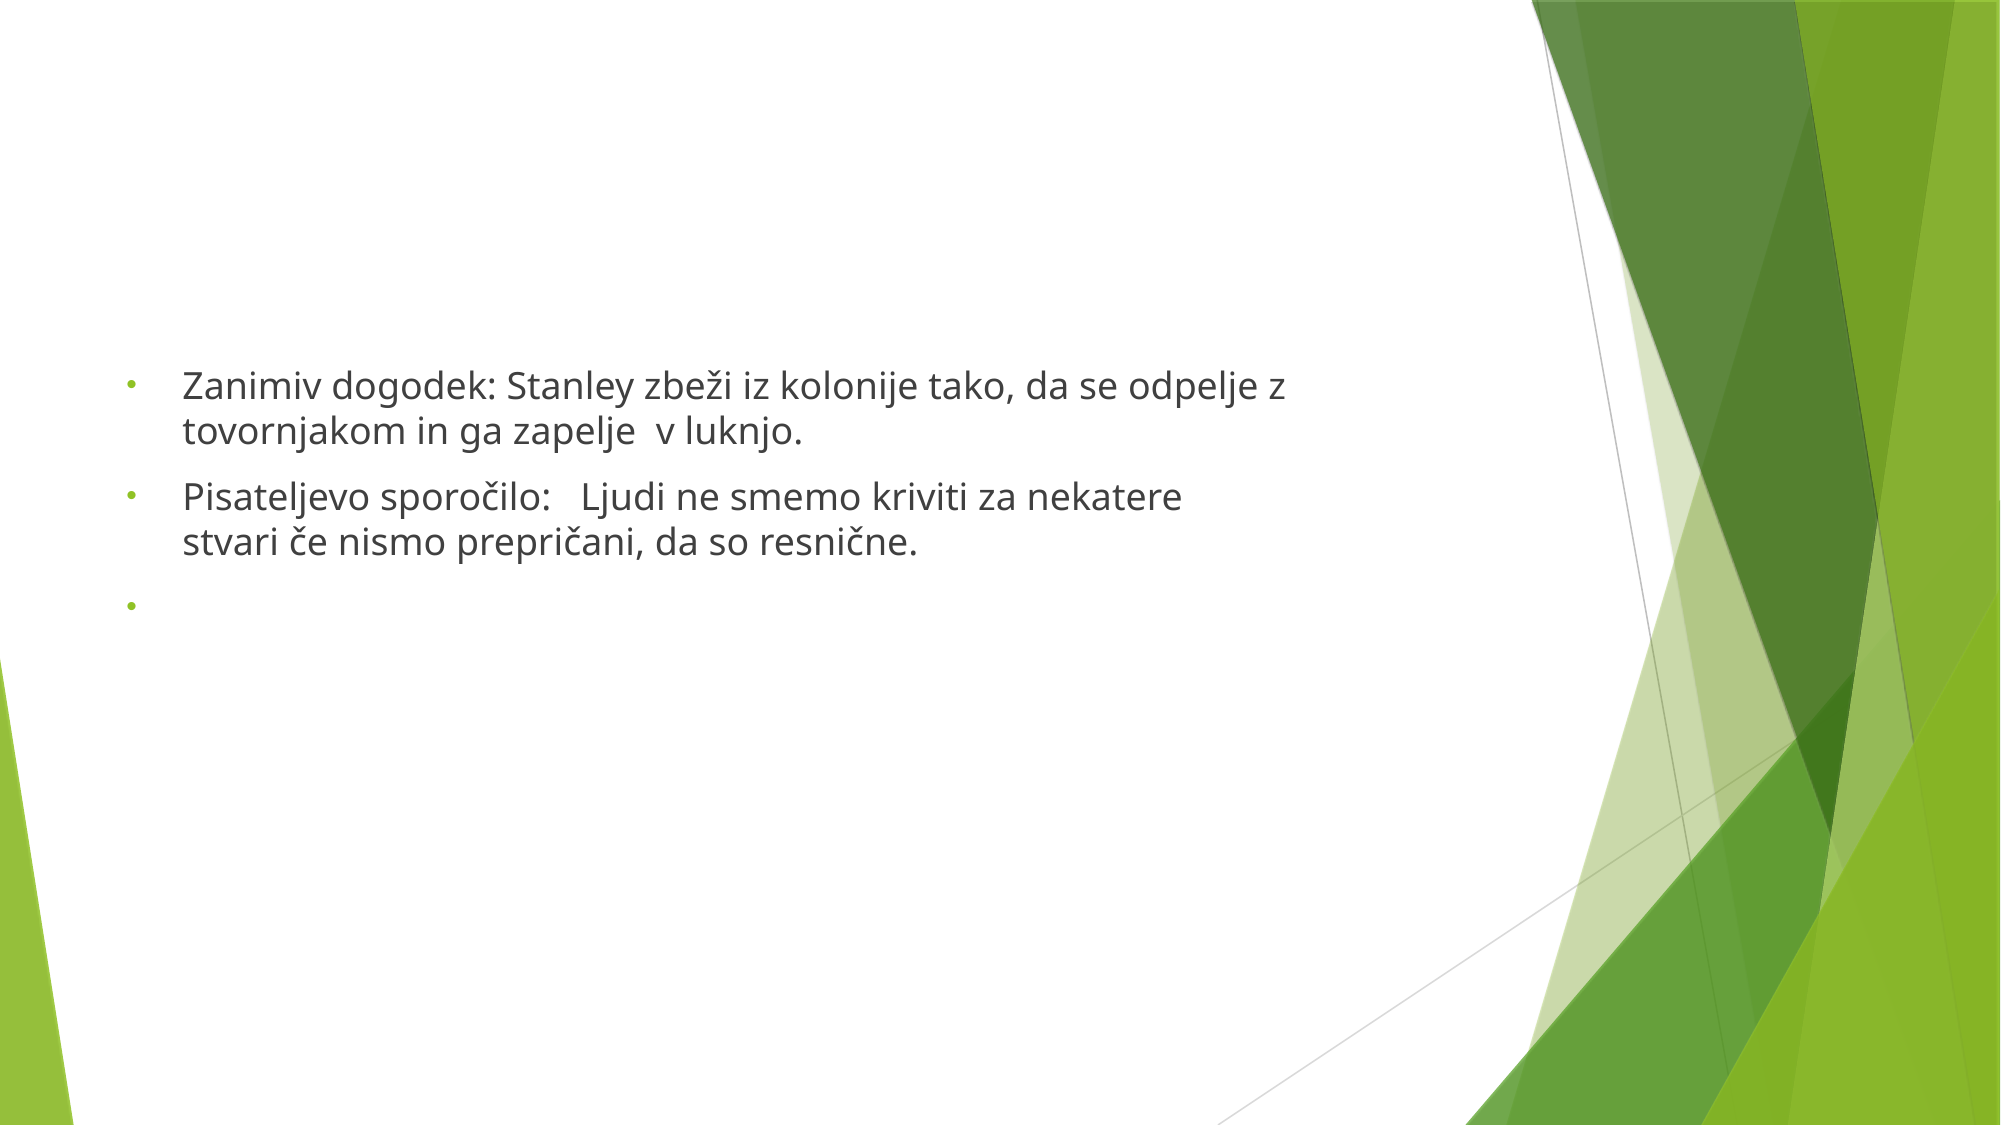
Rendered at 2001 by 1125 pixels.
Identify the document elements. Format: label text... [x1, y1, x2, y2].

list Zanimiv dogodek: Stanley zbeži iz kolonije tako, da se odpelje z tovornjakom in ga zapelje v luknjo. Pisateljevo sporočilo: Ljudi ne smemo kriviti za nekatere stvari če nismo prepričani, da so resnične. [111, 354, 1522, 992]
